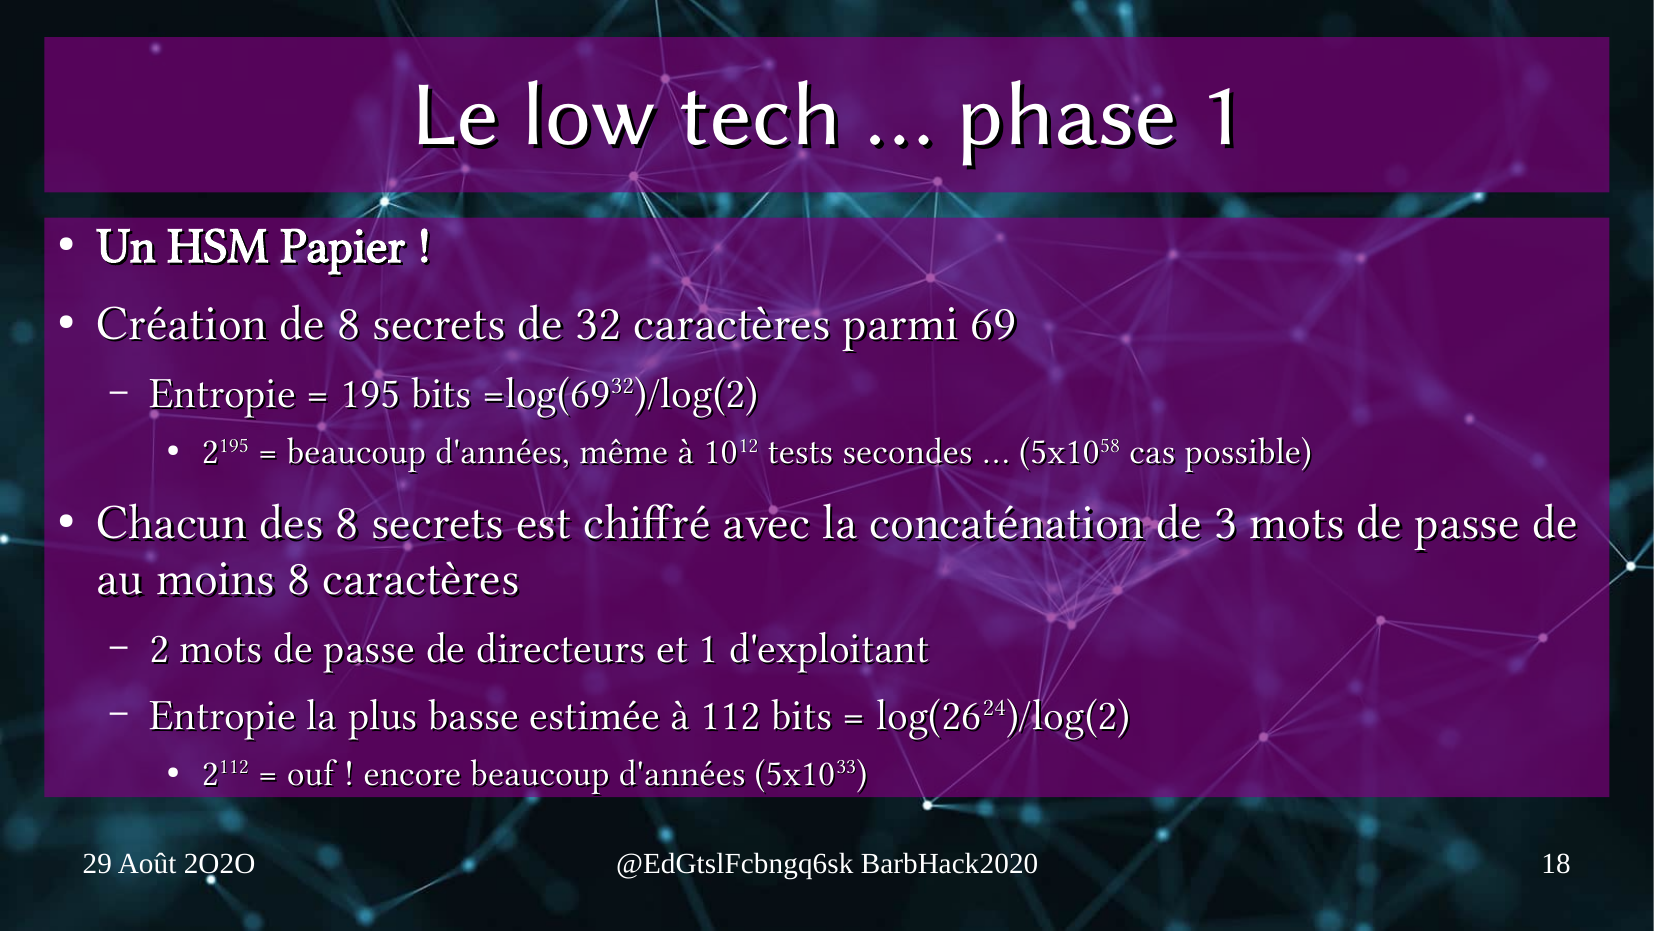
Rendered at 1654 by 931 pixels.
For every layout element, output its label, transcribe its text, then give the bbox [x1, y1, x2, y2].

picture [0, 0, 1654, 931]
list Un HSM Papier ! Création de 8 secrets de 32 caractères parmi 69 Entropie = 195 bits =log(6932)/log(2) 2195 = beaucoup d'années, même à 1012 tests secondes … (5x1058 cas possible) Chacun des 8 secrets est chiffré avec la concaténation de 3 mots de passe de au moins 8 caractères 2 mots de passe de directeurs et 1 d'exploitant Entropie la plus basse estimée à 112 bits = log(2624)/log(2) 2112 = ouf ! encore beaucoup d'années (5x1033) [44, 217, 1610, 798]
title Le low tech ... phase 1 [44, 37, 1610, 193]
